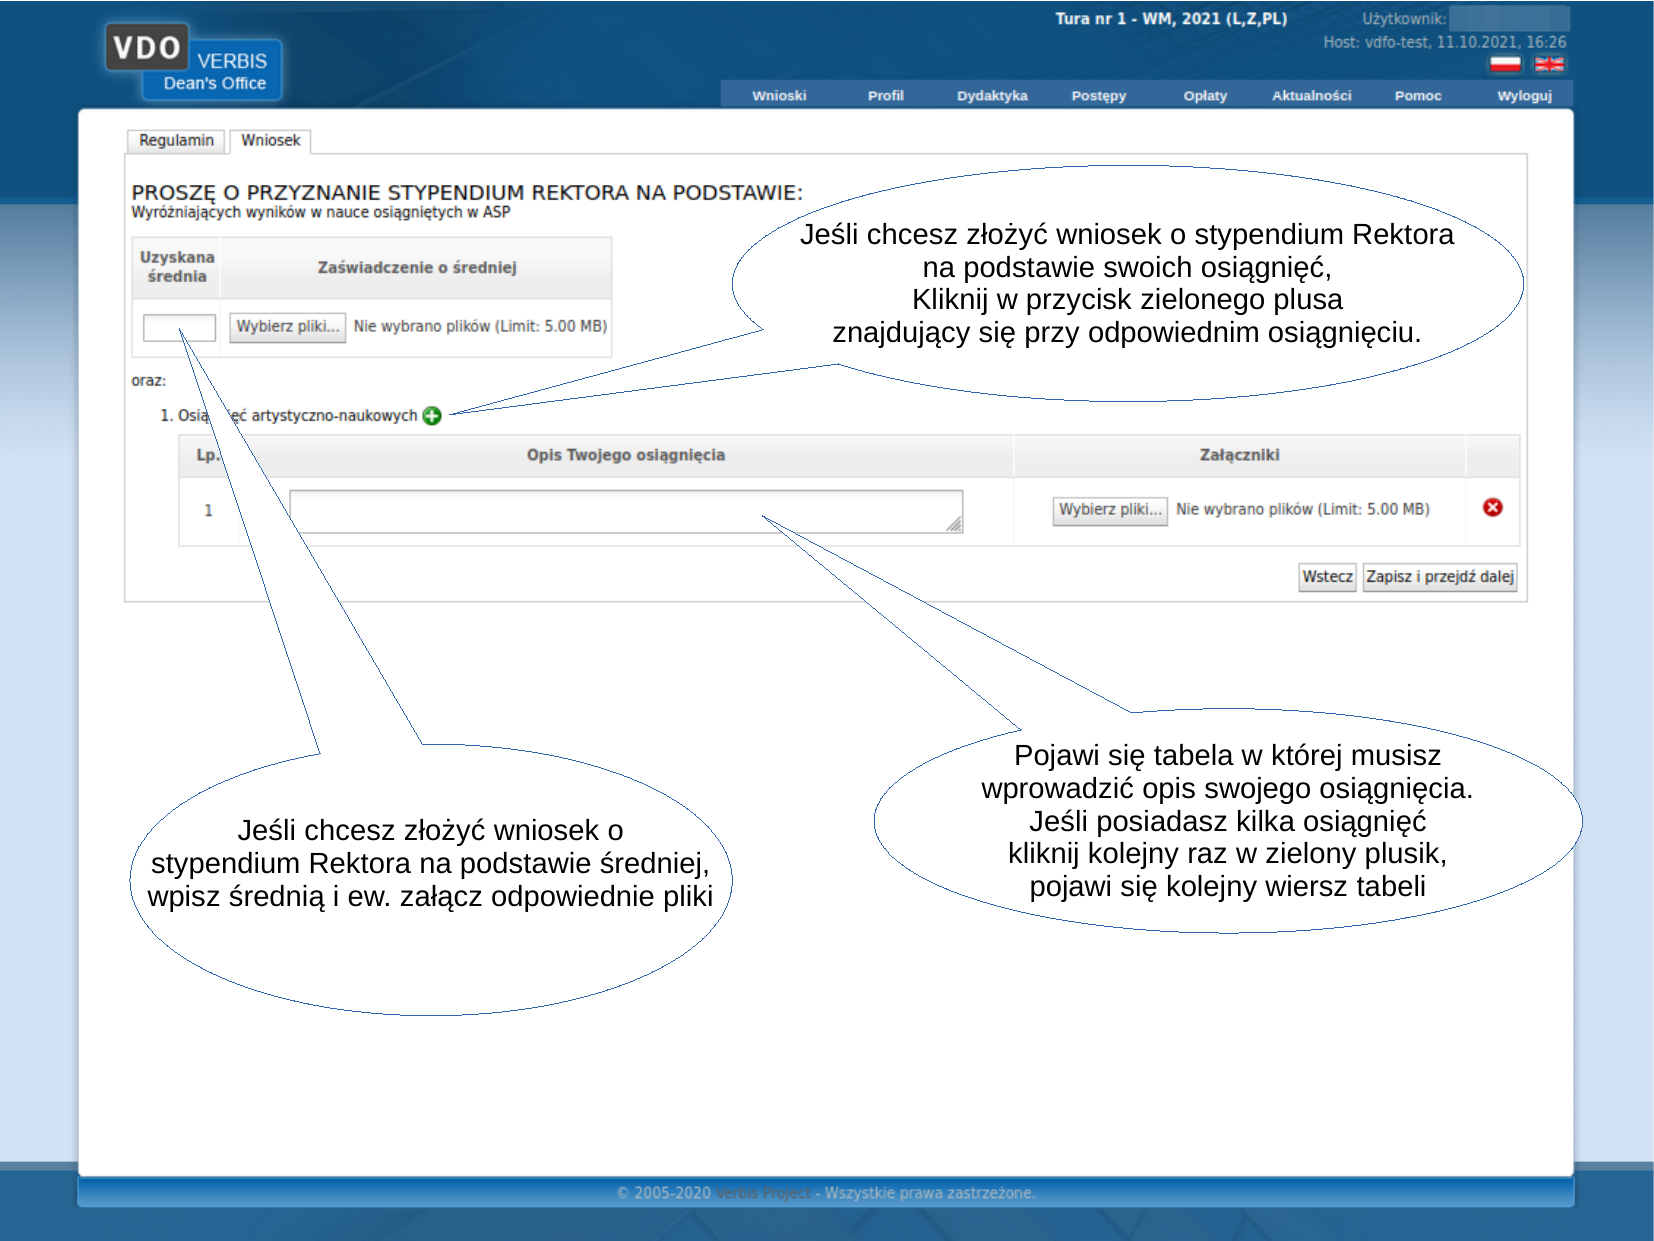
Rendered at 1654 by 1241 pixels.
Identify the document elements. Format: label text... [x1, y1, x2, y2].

picture [0, 1, 1654, 1241]
text_box Jeśli chcesz złożyć wniosek o stypendium Rektora na podstawie swoich osiągnięć, Kliknij w przycisk zielonego plusa znajdujący się przy odpowiednim osiągnięciu. [449, 165, 1524, 415]
text_box Jeśli chcesz złożyć wniosek o stypendium Rektora na podstawie średniej, wpisz średnią i ew. załącz odpowiednie pliki [129, 328, 733, 1016]
text_box Pojawi się tabela w której musisz wprowadzić opis swojego osiągnięcia. Jeśli posiadasz kilka osiągnięć kliknij kolejny raz w zielony plusik, pojawi się kolejny wiersz tabeli [762, 515, 1583, 934]
